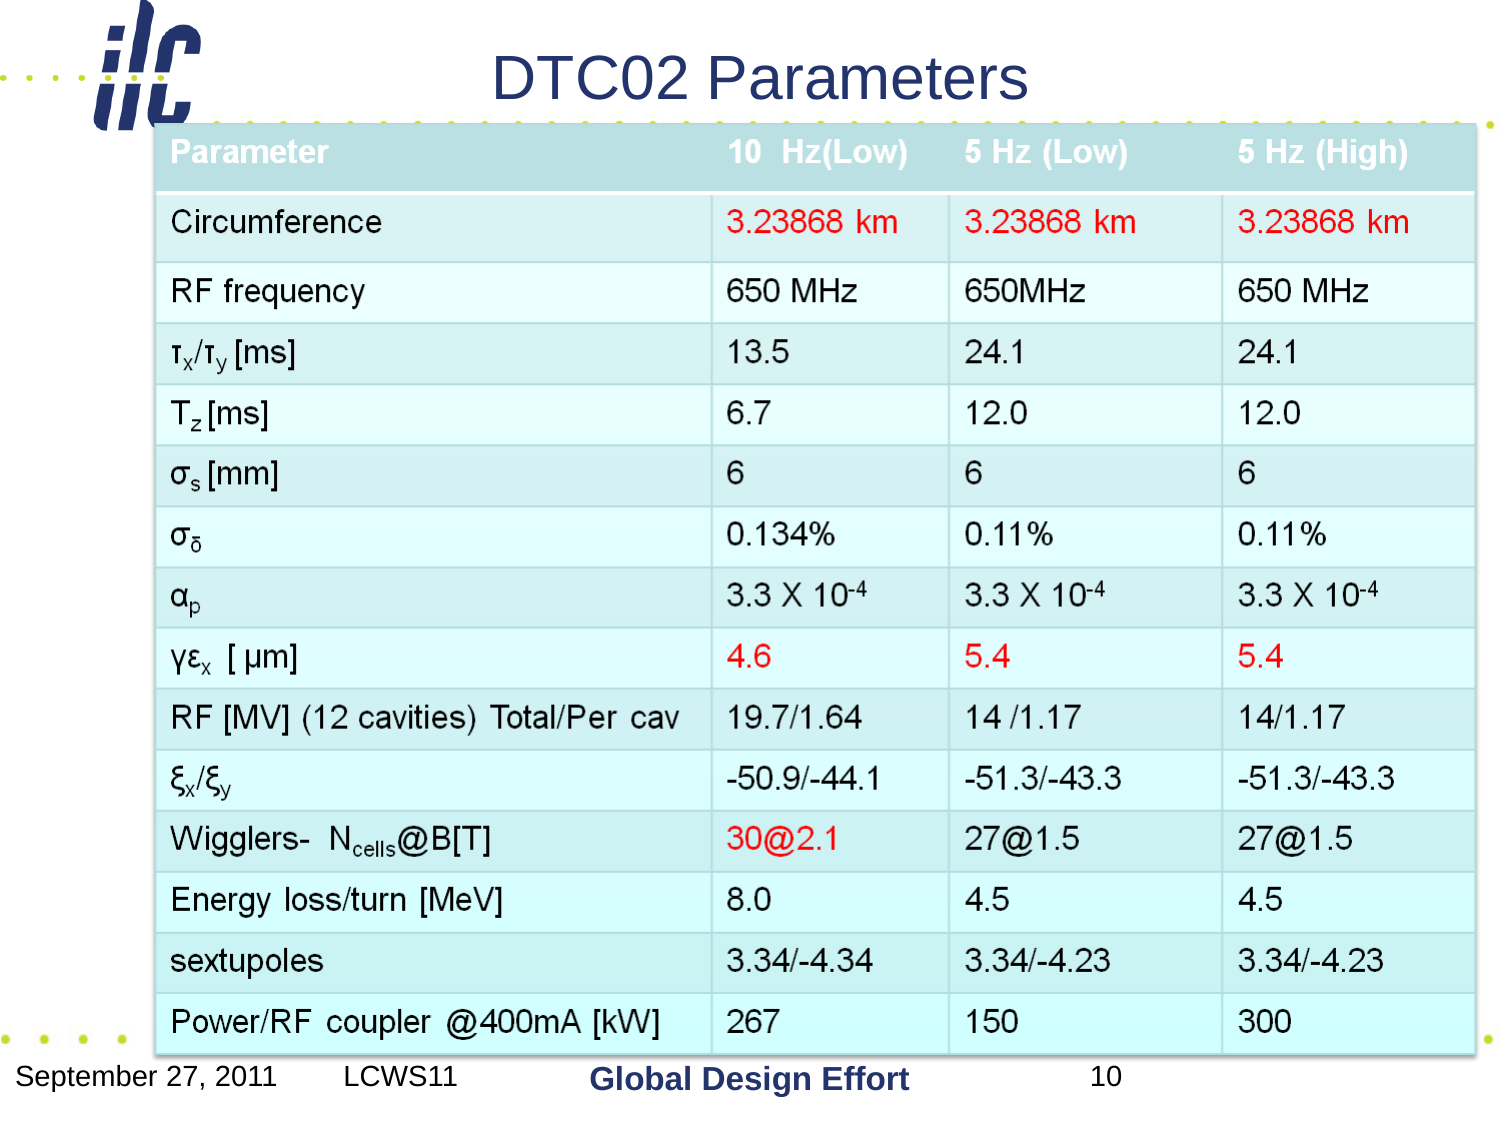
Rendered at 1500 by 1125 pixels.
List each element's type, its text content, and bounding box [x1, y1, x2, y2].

text_box September 27, 2011 LCWS11 [0, 1050, 512, 1125]
text_box Global Design Effort [512, 1050, 988, 1125]
text_box 10 [1074, 1050, 1500, 1125]
title DTC02 Parameters [40, 0, 1463, 168]
picture [143, 112, 1487, 1066]
